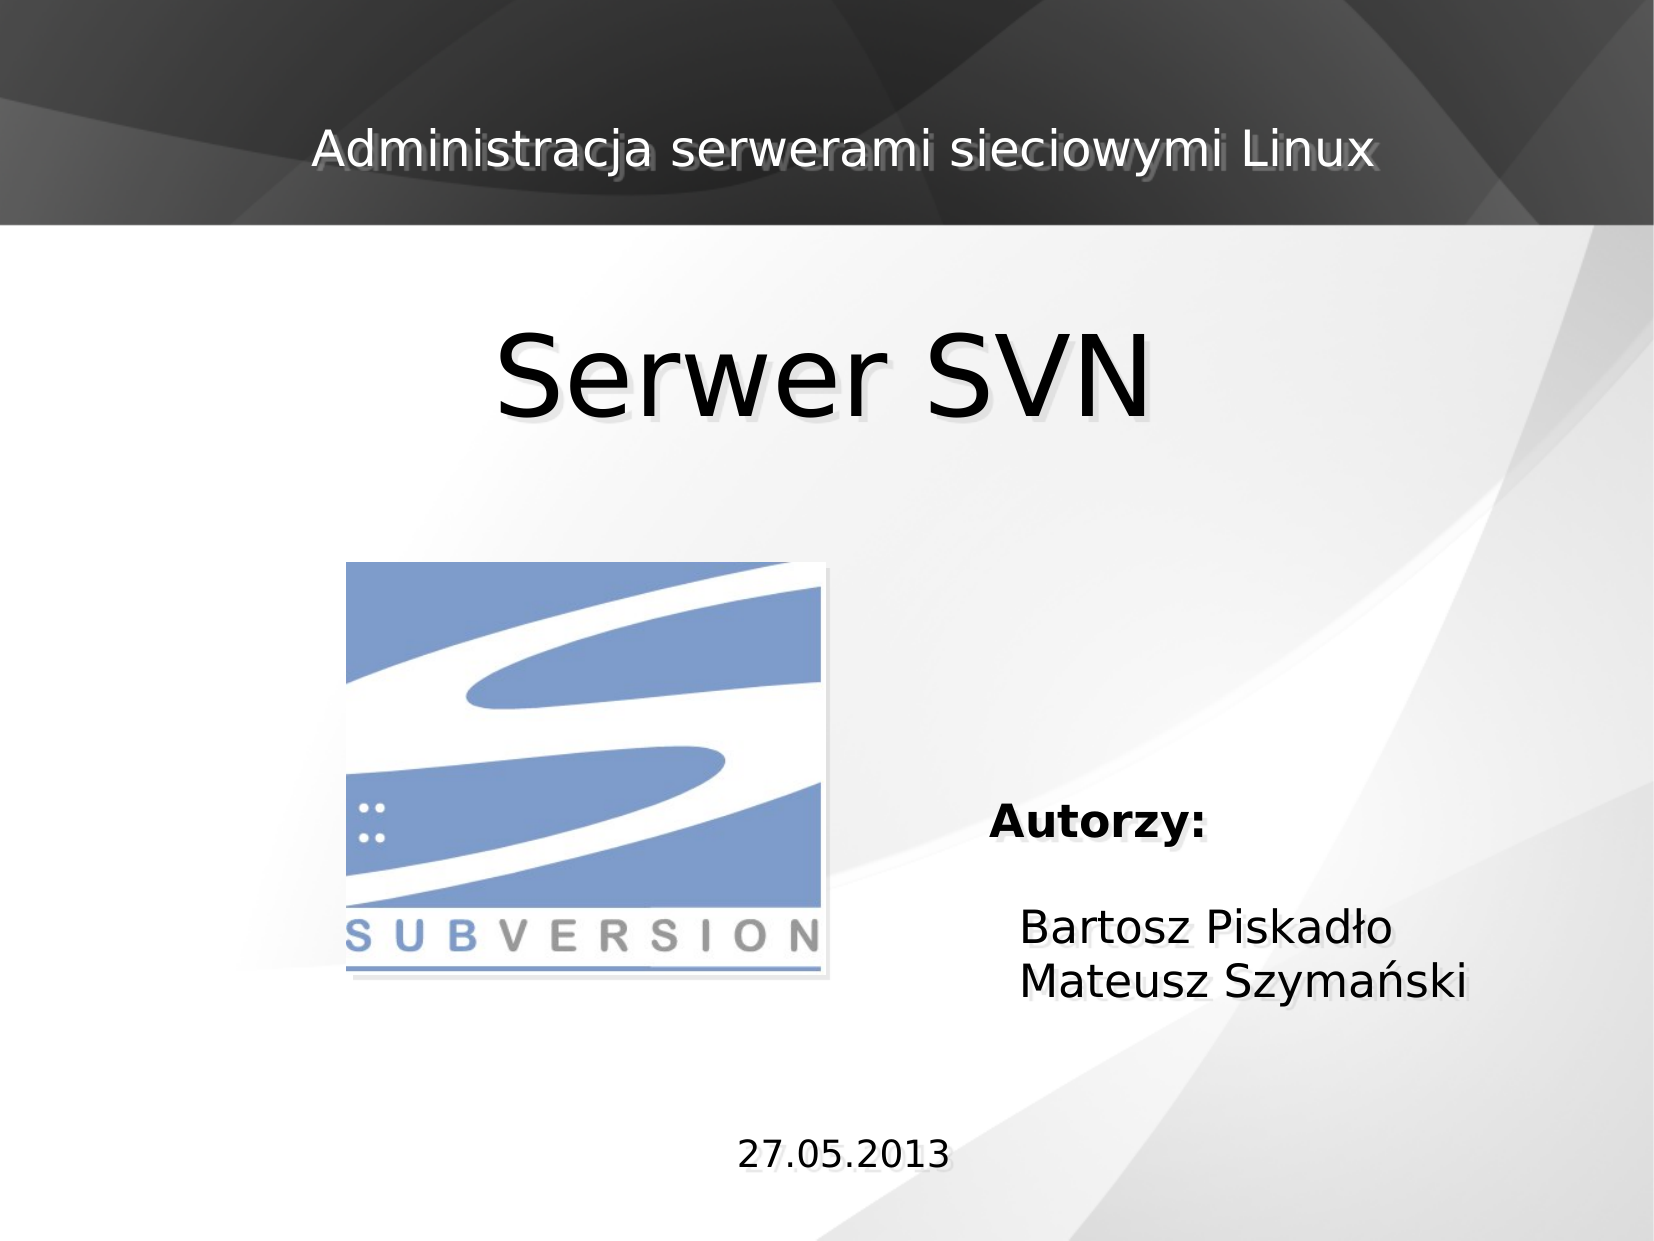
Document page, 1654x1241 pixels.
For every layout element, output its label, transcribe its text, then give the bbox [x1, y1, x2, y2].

text_box Administracja serwerami sieciowymi Linux [150, 112, 1538, 186]
text_box Serwer SVN [225, 304, 1426, 451]
picture [0, 0, 1654, 1241]
text_box 27.05.2013 [487, 1125, 1201, 1184]
text_box Autorzy: Bartosz Piskadło Mateusz Szymański [975, 787, 1576, 1016]
